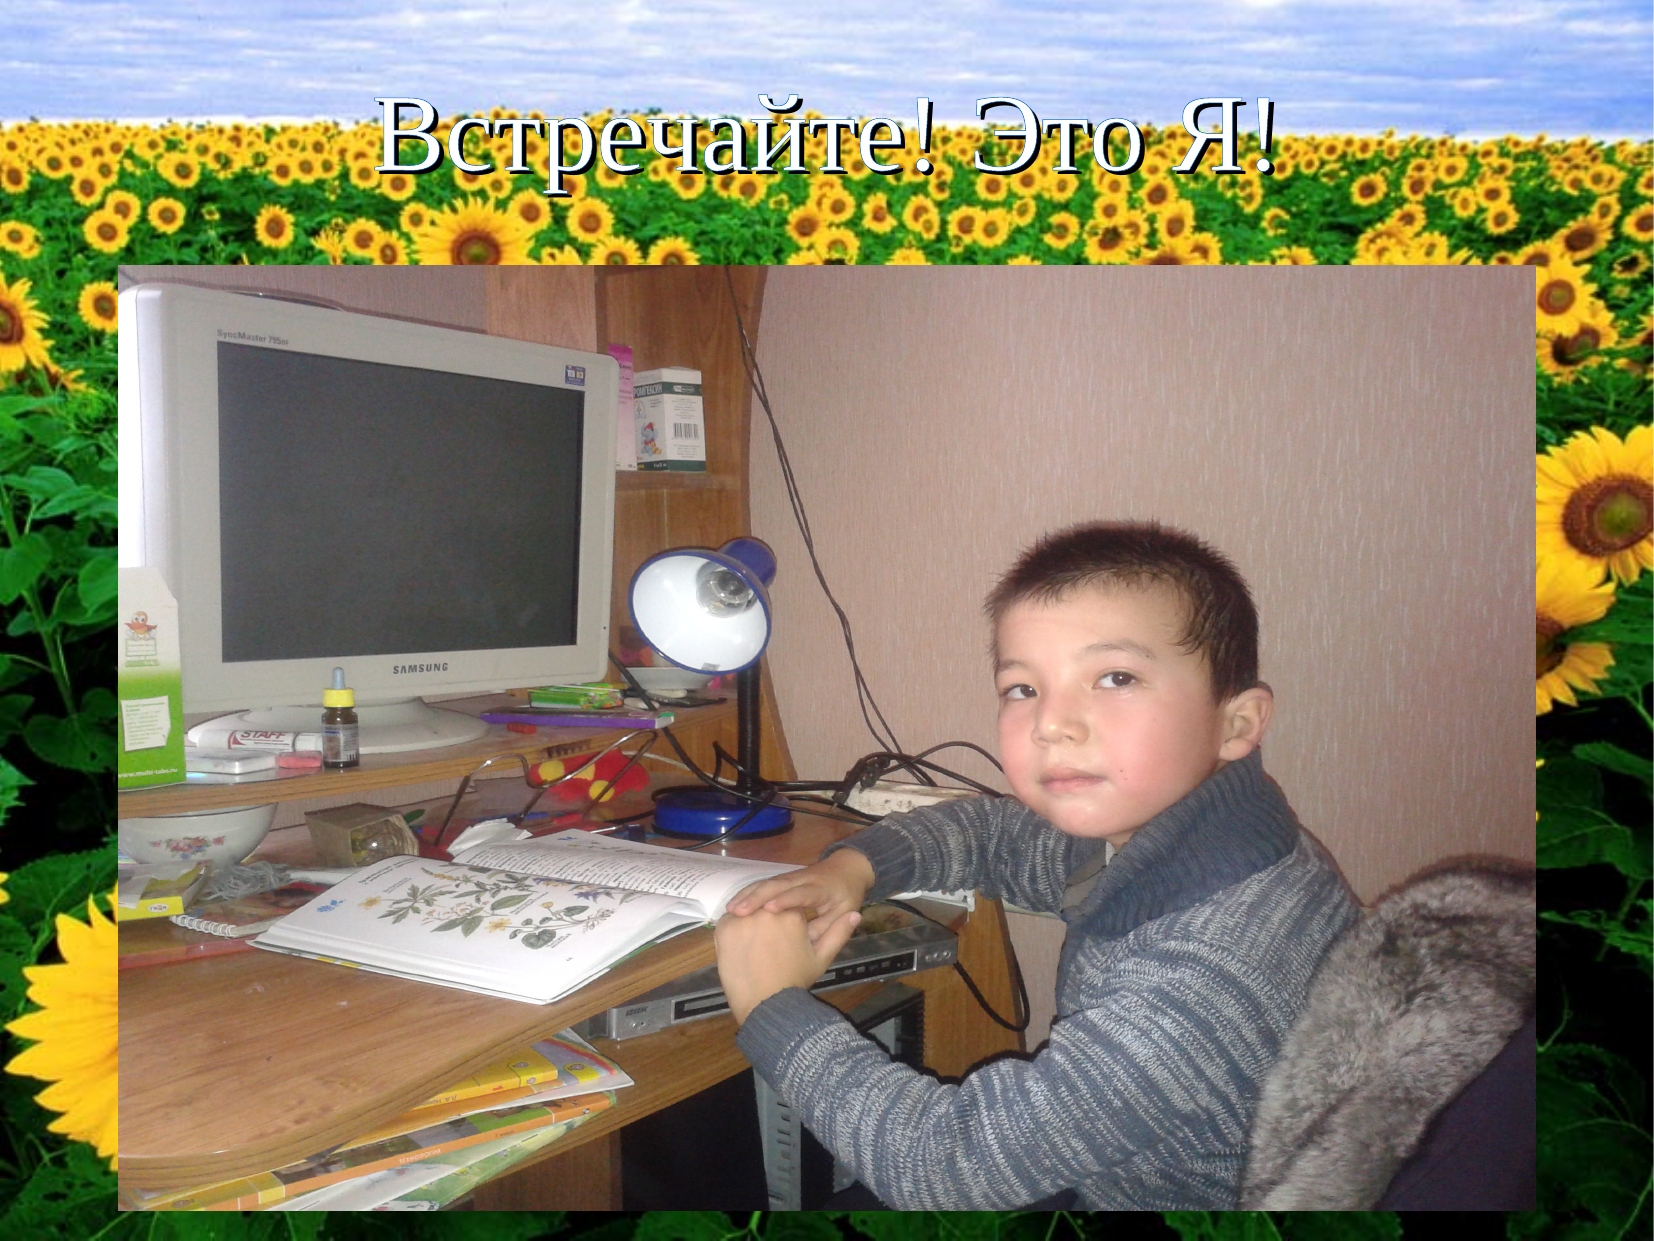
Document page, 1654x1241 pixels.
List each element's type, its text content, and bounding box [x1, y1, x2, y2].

title Встречайте! Это Я! [29, 29, 1625, 237]
picture [0, 0, 1654, 1241]
